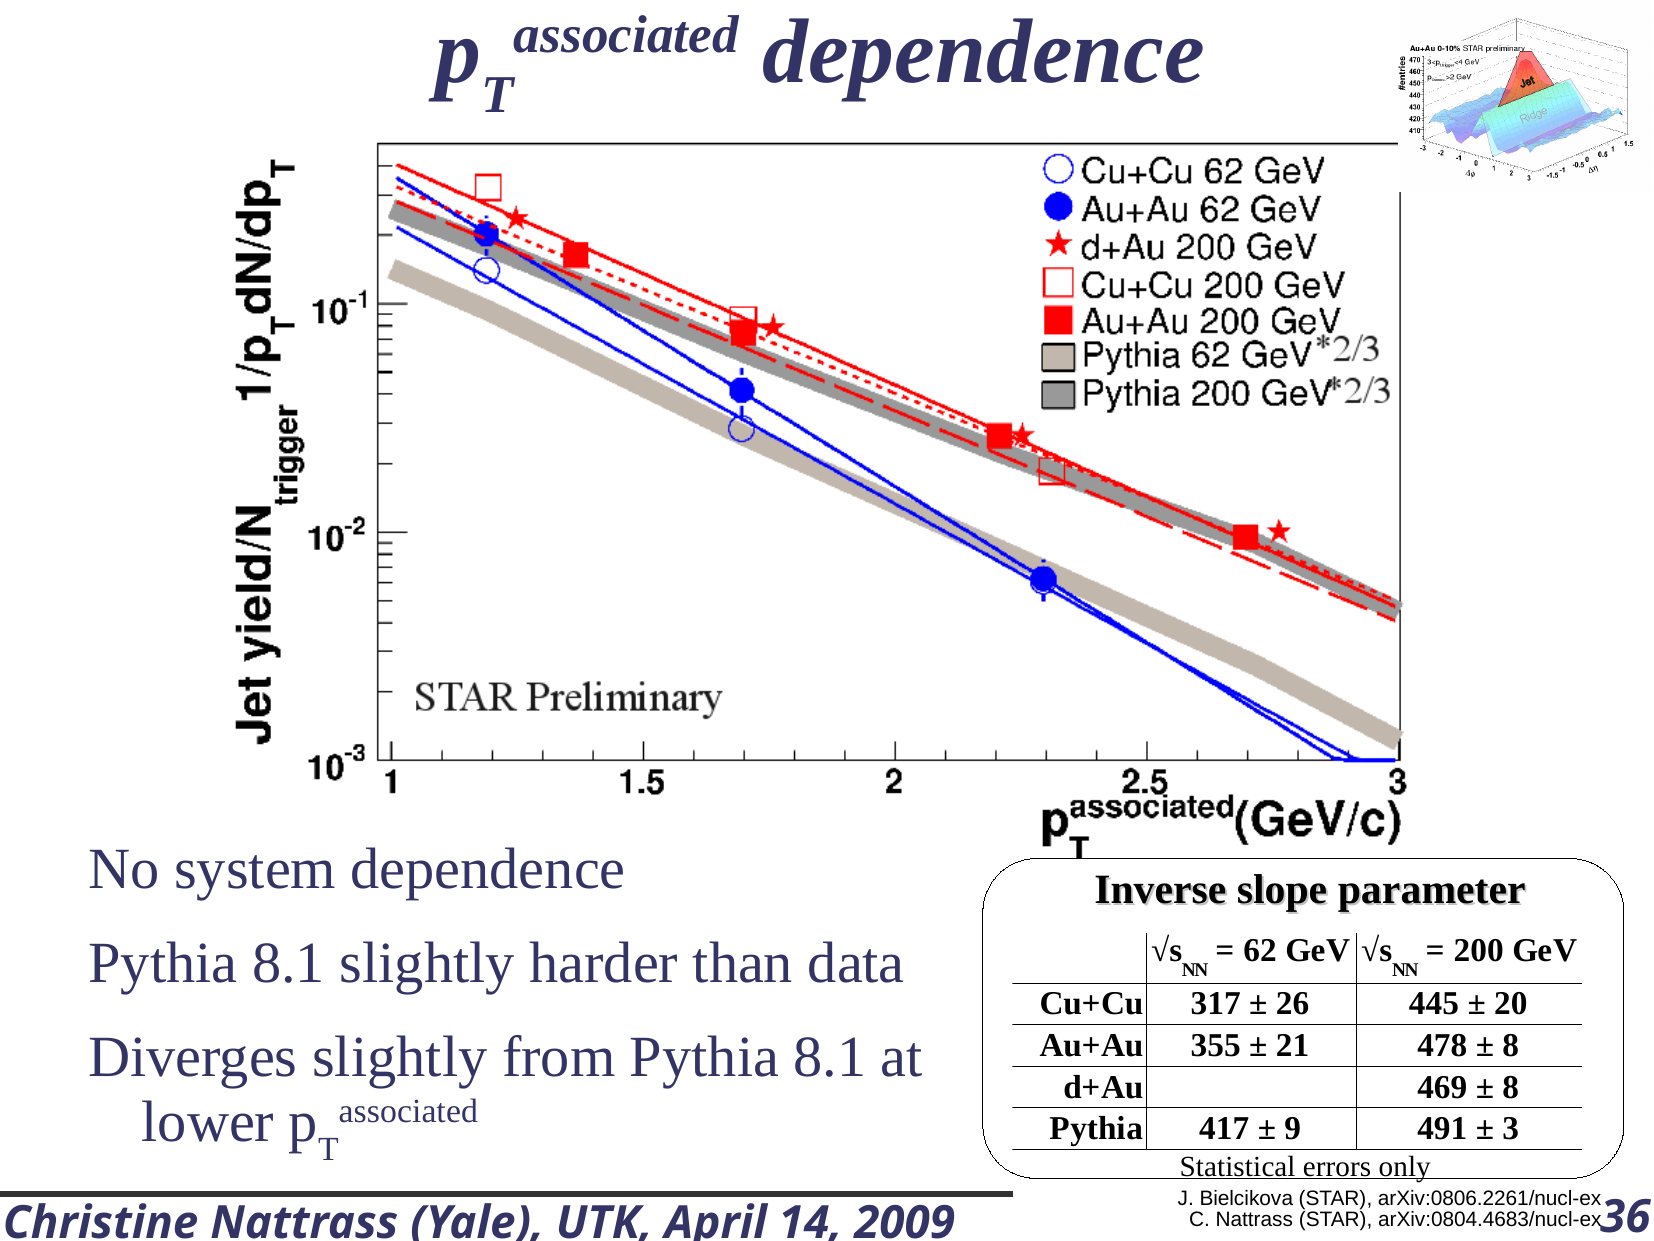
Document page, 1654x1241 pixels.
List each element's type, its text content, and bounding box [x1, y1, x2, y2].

chart [1012, 932, 1584, 1142]
text_box Statistical errors only [986, 1142, 1625, 1190]
text_box J. Bielcikova (STAR), arXiv:0806.2261/nucl-ex C. Nattrass (STAR), arXiv:0804.4683/nucl-ex [1100, 1180, 1617, 1241]
list No system dependence Pythia 8.1 slightly harder than data Diverges slightly from Pythia 8.1 at lower pTassociated [70, 836, 964, 1236]
text_box Inverse slope parameter [1079, 858, 1605, 920]
title pTassociated dependence [76, 0, 1398, 125]
picture [222, 0, 1654, 887]
